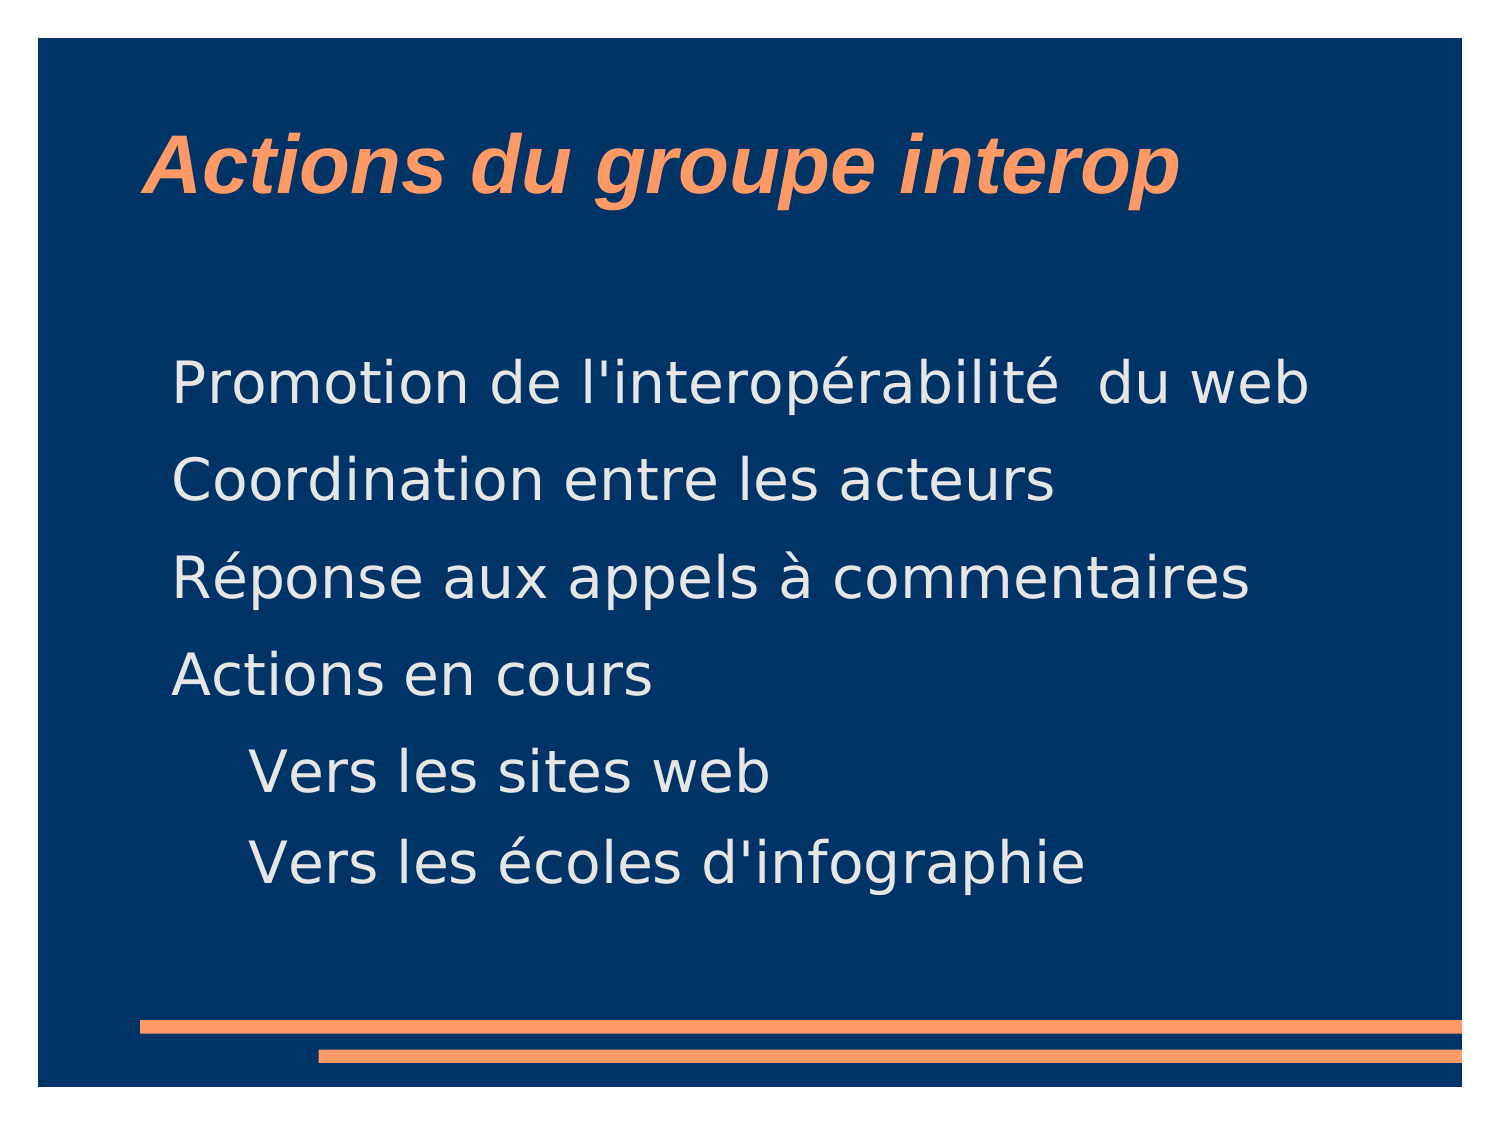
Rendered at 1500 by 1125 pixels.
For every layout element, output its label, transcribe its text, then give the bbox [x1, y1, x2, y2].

title Actions du groupe interop [142, 76, 1359, 253]
list Promotion de l'interopérabilité du web Coordination entre les acteurs Réponse aux appels à commentaires Actions en cours Vers les sites web Vers les écoles d'infographie [154, 349, 1394, 898]
